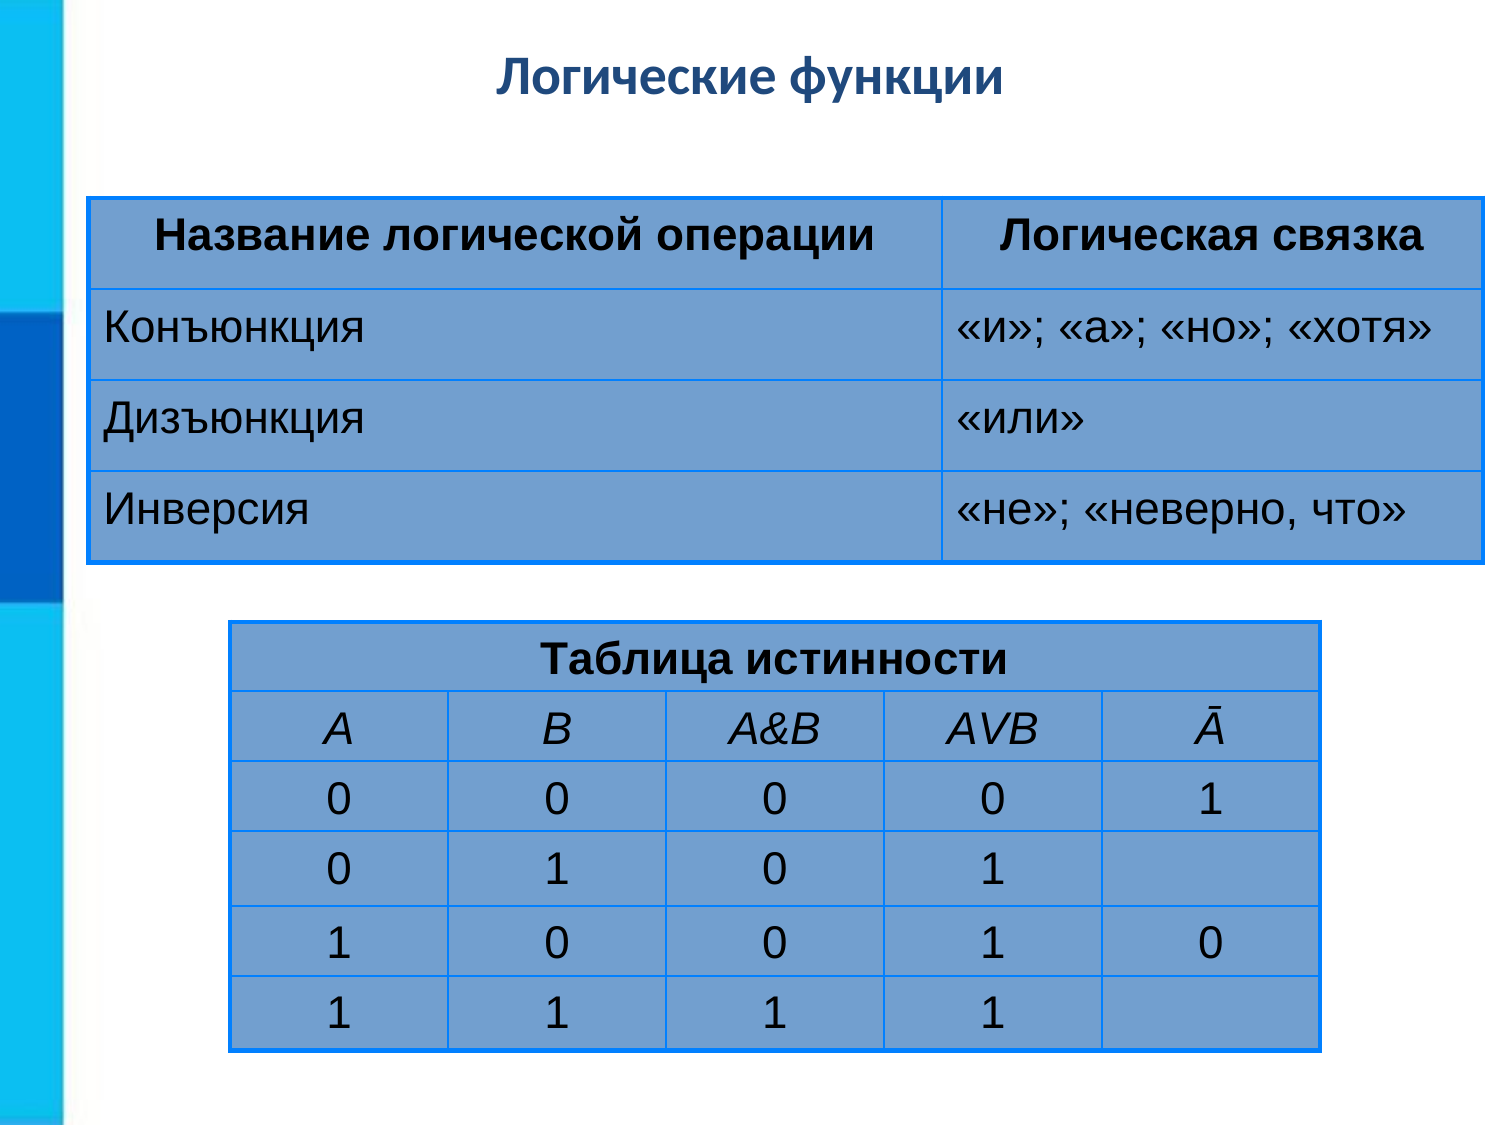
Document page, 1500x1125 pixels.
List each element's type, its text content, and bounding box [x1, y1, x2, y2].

table_cell 1 [232, 907, 447, 975]
table_cell АVВ [885, 692, 1101, 760]
table_cell Конъюнкция [91, 290, 941, 379]
table_cell «или» [943, 381, 1481, 470]
table_header Логическая связка [943, 200, 1481, 288]
table_cell Ā [1103, 692, 1318, 760]
table_cell «и»; «а»; «но»; «хотя» [943, 290, 1481, 379]
table_cell Инверсия [91, 472, 941, 560]
table_cell 0 [667, 832, 883, 905]
table_cell А [232, 692, 447, 760]
table_cell 0 [667, 907, 883, 975]
table_cell 1 [449, 832, 665, 905]
table_cell 1 [232, 977, 447, 1048]
picture [0, 0, 1500, 1125]
table_cell 0 [885, 762, 1101, 830]
table_cell «не»; «неверно, что» [943, 472, 1481, 560]
table_cell Дизъюнкция [91, 381, 941, 470]
table_cell [1103, 832, 1318, 905]
table_cell А&В [667, 692, 883, 760]
table_cell 1 [1103, 762, 1318, 830]
table_cell 1 [885, 832, 1101, 905]
table_header Таблица истинности [232, 624, 1318, 690]
table_cell 0 [232, 832, 447, 905]
table_cell 0 [449, 762, 665, 830]
table_cell 1 [885, 907, 1101, 975]
table_cell 0 [1103, 907, 1318, 975]
table_cell 0 [449, 907, 665, 975]
table_cell 1 [885, 977, 1101, 1048]
table_cell 1 [667, 977, 883, 1048]
text_box Логические функции [88, 31, 1425, 114]
table_cell 0 [232, 762, 447, 830]
table_cell [1103, 977, 1318, 1048]
table_cell В [449, 692, 665, 760]
table_cell 1 [449, 977, 665, 1048]
table_cell 0 [667, 762, 883, 830]
table_header Название логической операции [91, 200, 941, 288]
